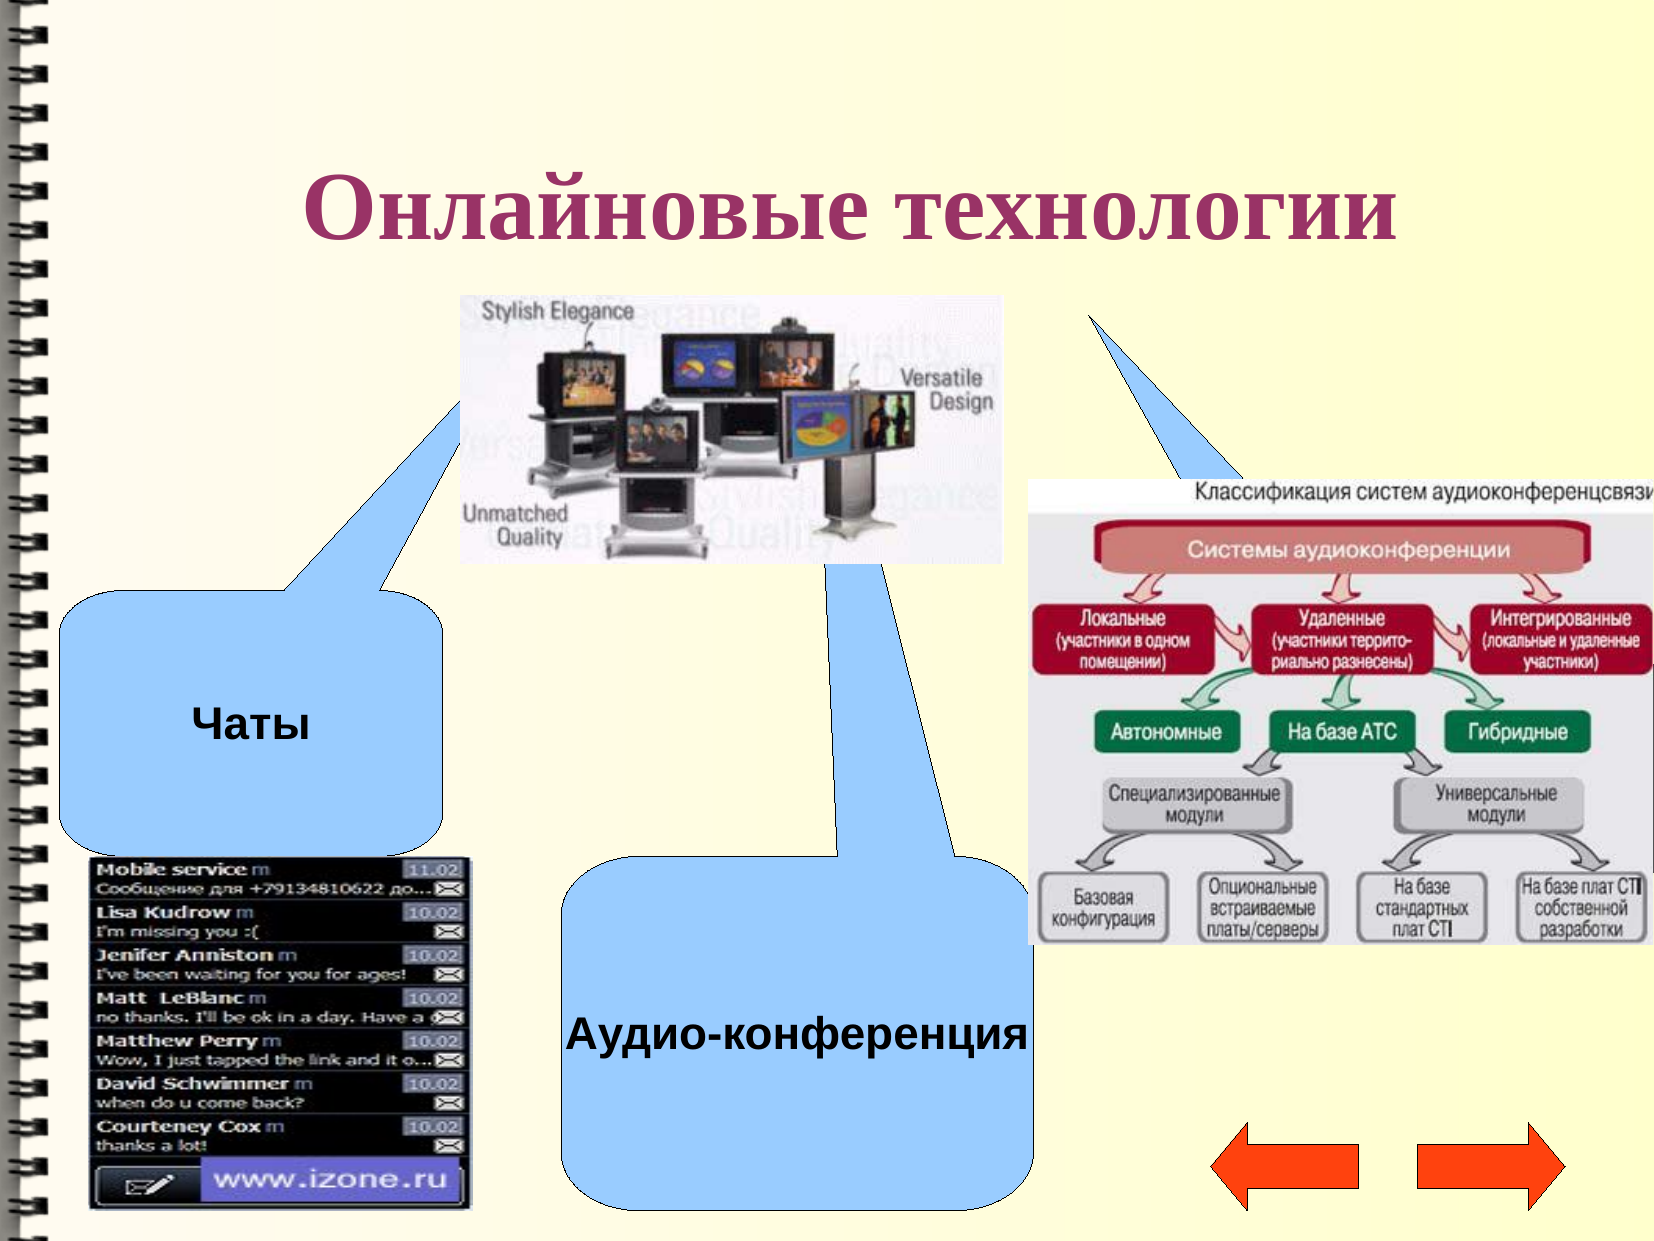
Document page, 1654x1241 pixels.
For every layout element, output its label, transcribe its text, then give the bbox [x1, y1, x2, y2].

picture [1028, 479, 1654, 945]
picture [0, 0, 1654, 1241]
title Онлайновые технологии [121, 102, 1534, 310]
picture [88, 856, 473, 1211]
text_box Аудио-конференция [561, 564, 1034, 1211]
picture [460, 295, 1004, 564]
text_box [1417, 1122, 1566, 1211]
text_box Чаты [59, 400, 460, 856]
text_box Видео-конференция [1088, 315, 1244, 479]
text_box [1210, 1122, 1359, 1211]
